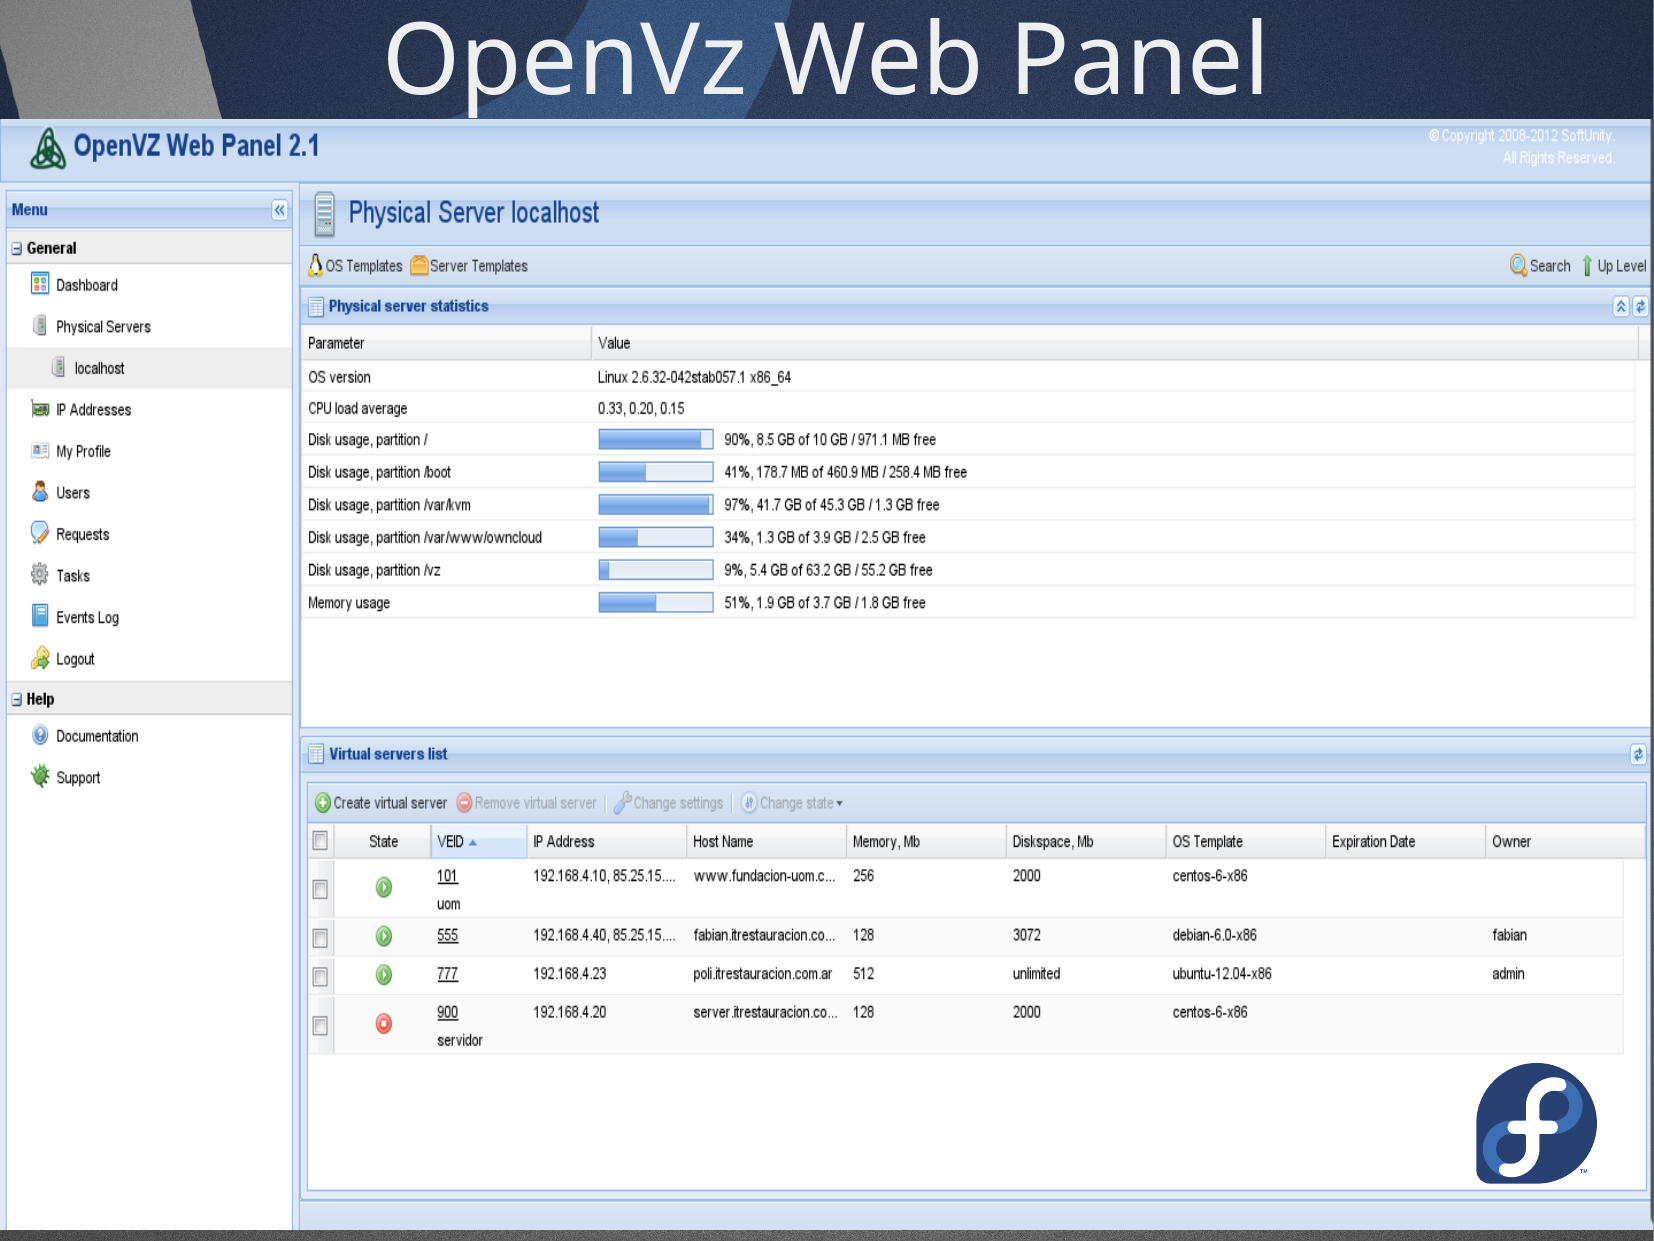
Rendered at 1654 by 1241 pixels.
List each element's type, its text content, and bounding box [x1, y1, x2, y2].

picture [0, 0, 1654, 1241]
text_box OpenVz Web Panel [88, 0, 1565, 119]
